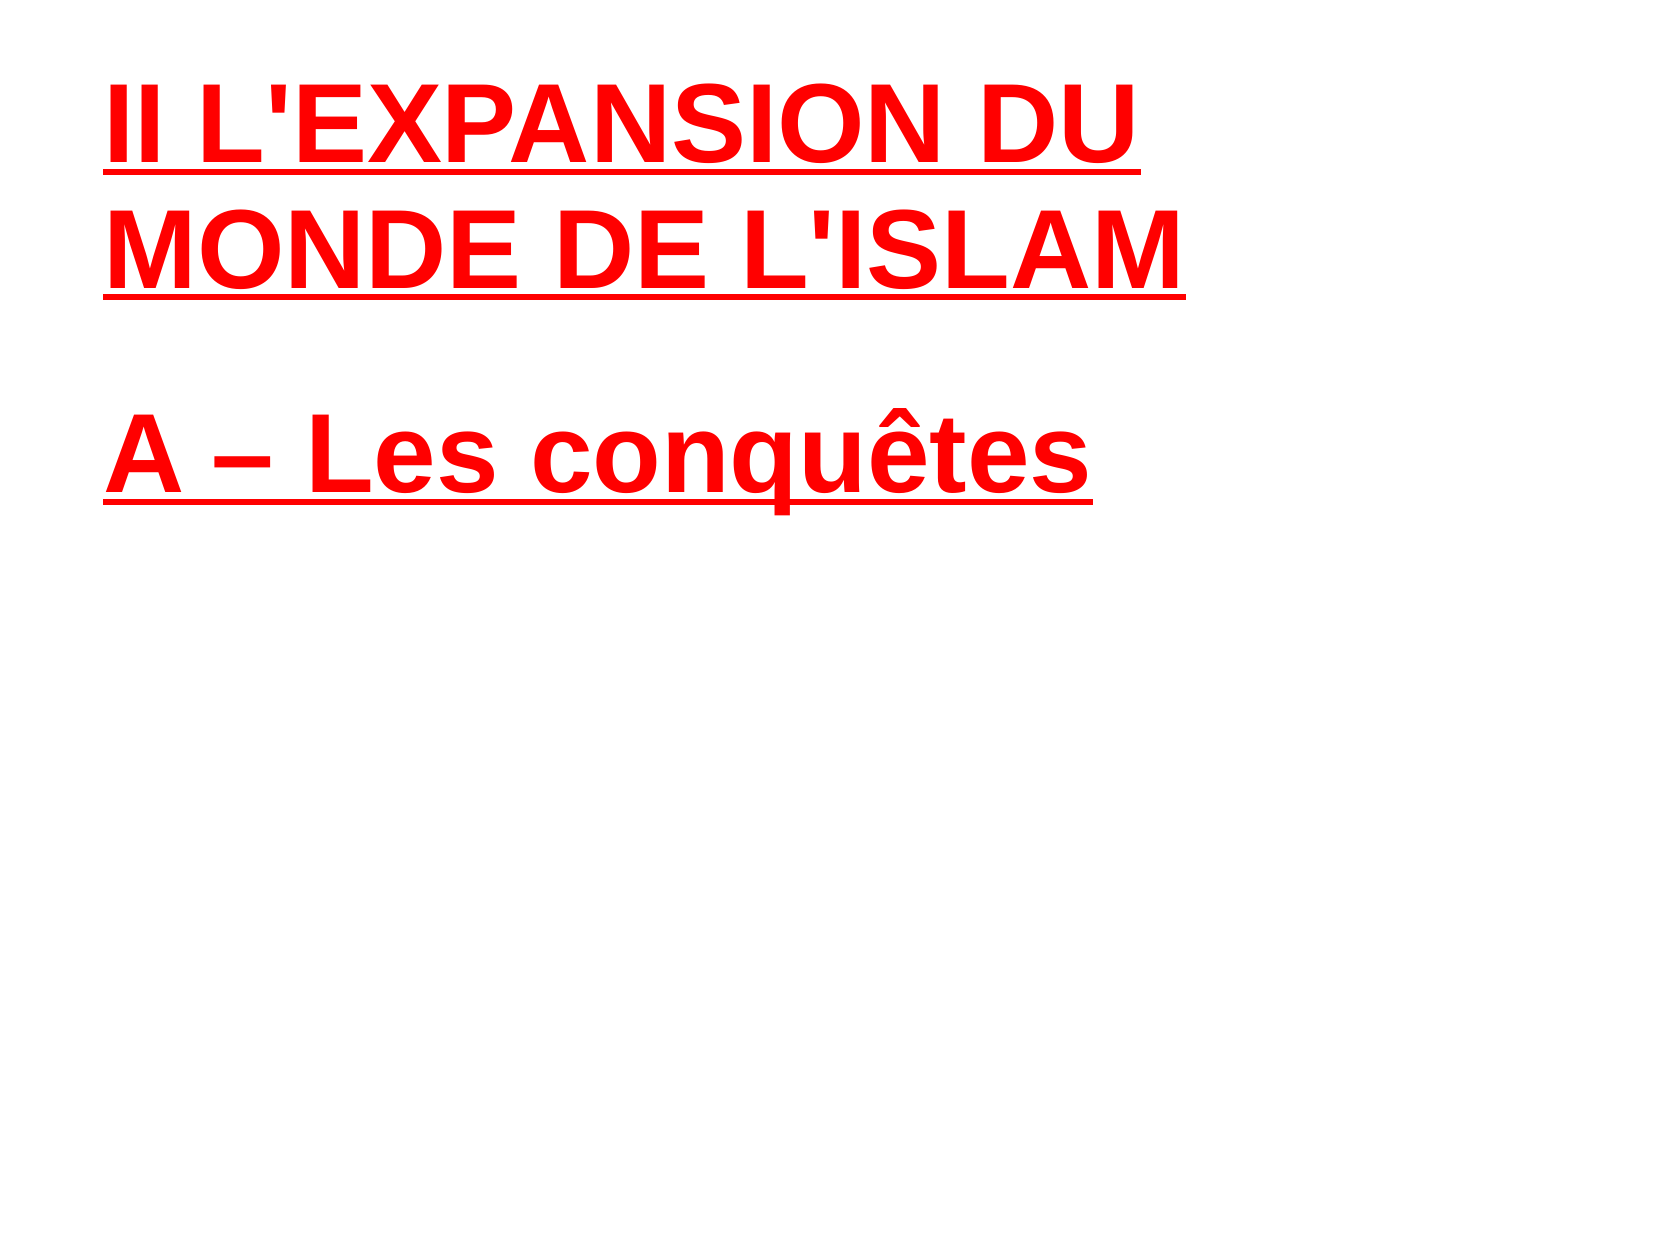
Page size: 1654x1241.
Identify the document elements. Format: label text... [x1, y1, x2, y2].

text_box A – Les conquêtes [88, 383, 1565, 525]
text_box II L'EXPANSION DU MONDE DE L'ISLAM [88, 53, 1565, 320]
